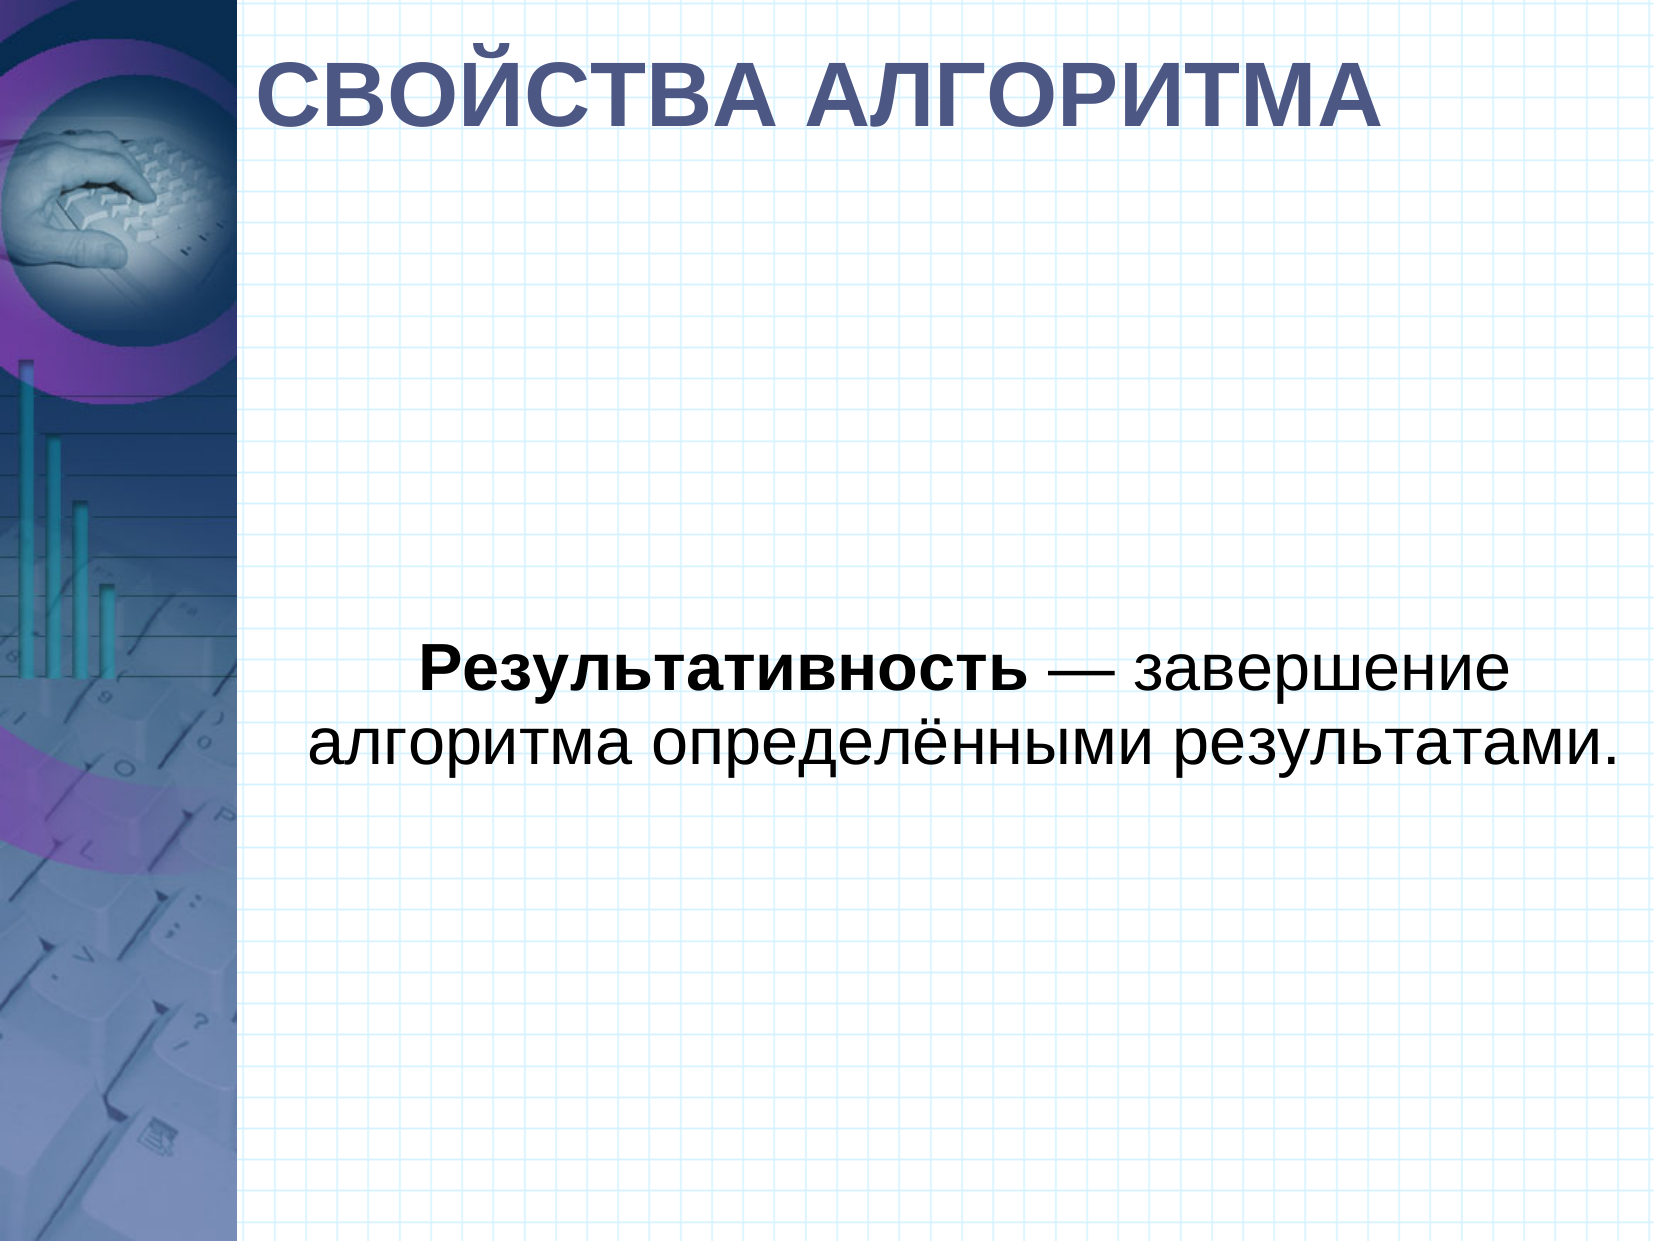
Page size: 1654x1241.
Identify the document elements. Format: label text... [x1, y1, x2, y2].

subtitle Результативность — завершение алгоритма определёнными результатами. [254, 344, 1640, 1065]
picture [0, 0, 1654, 1241]
title СВОЙСТВА АЛГОРИТМА [254, 0, 1640, 198]
